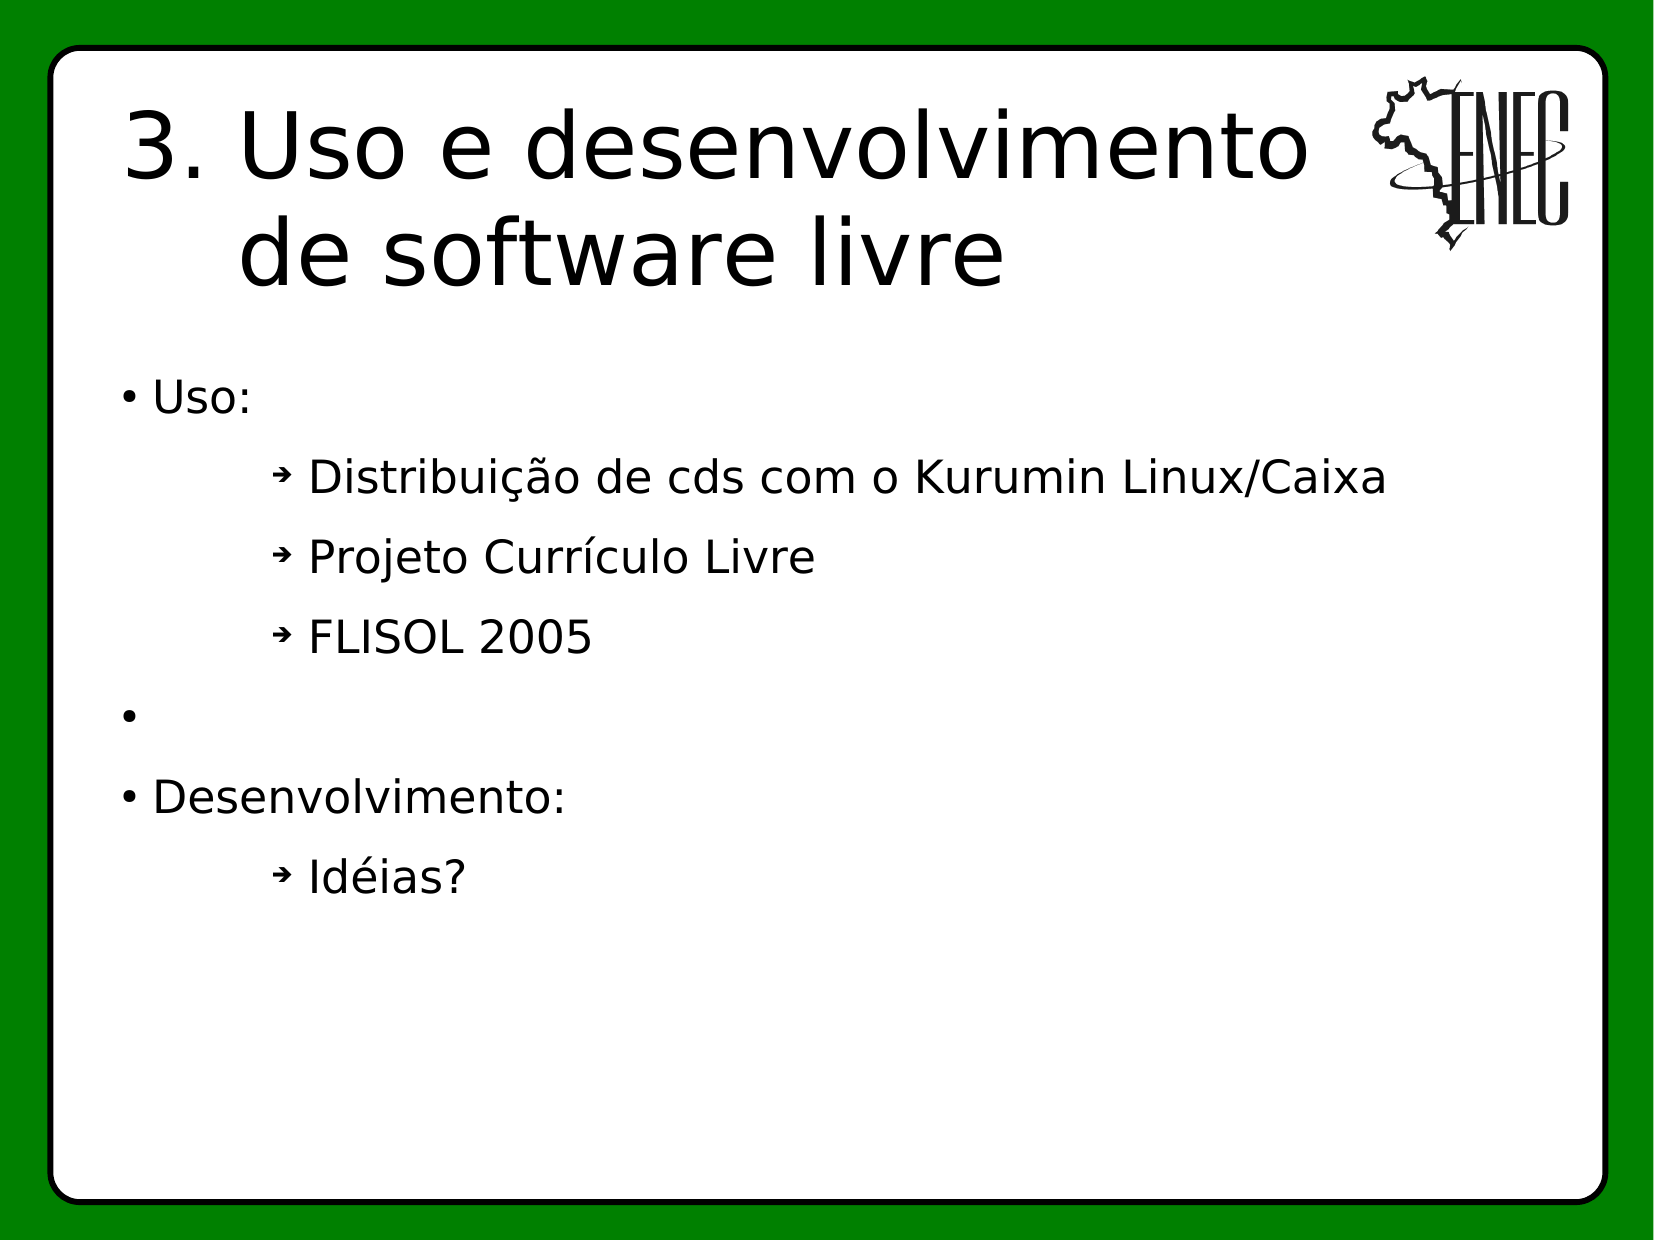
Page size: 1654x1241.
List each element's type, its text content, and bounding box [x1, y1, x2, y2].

title 3. Uso e desenvolvimento de software livre [121, 93, 1534, 308]
list Uso: Distribuição de cds com o Kurumin Linux/Caixa Projeto Currículo Livre FLISOL 2005 Desenvolvimento: Idéias? [121, 344, 1534, 1127]
picture [1367, 71, 1574, 273]
